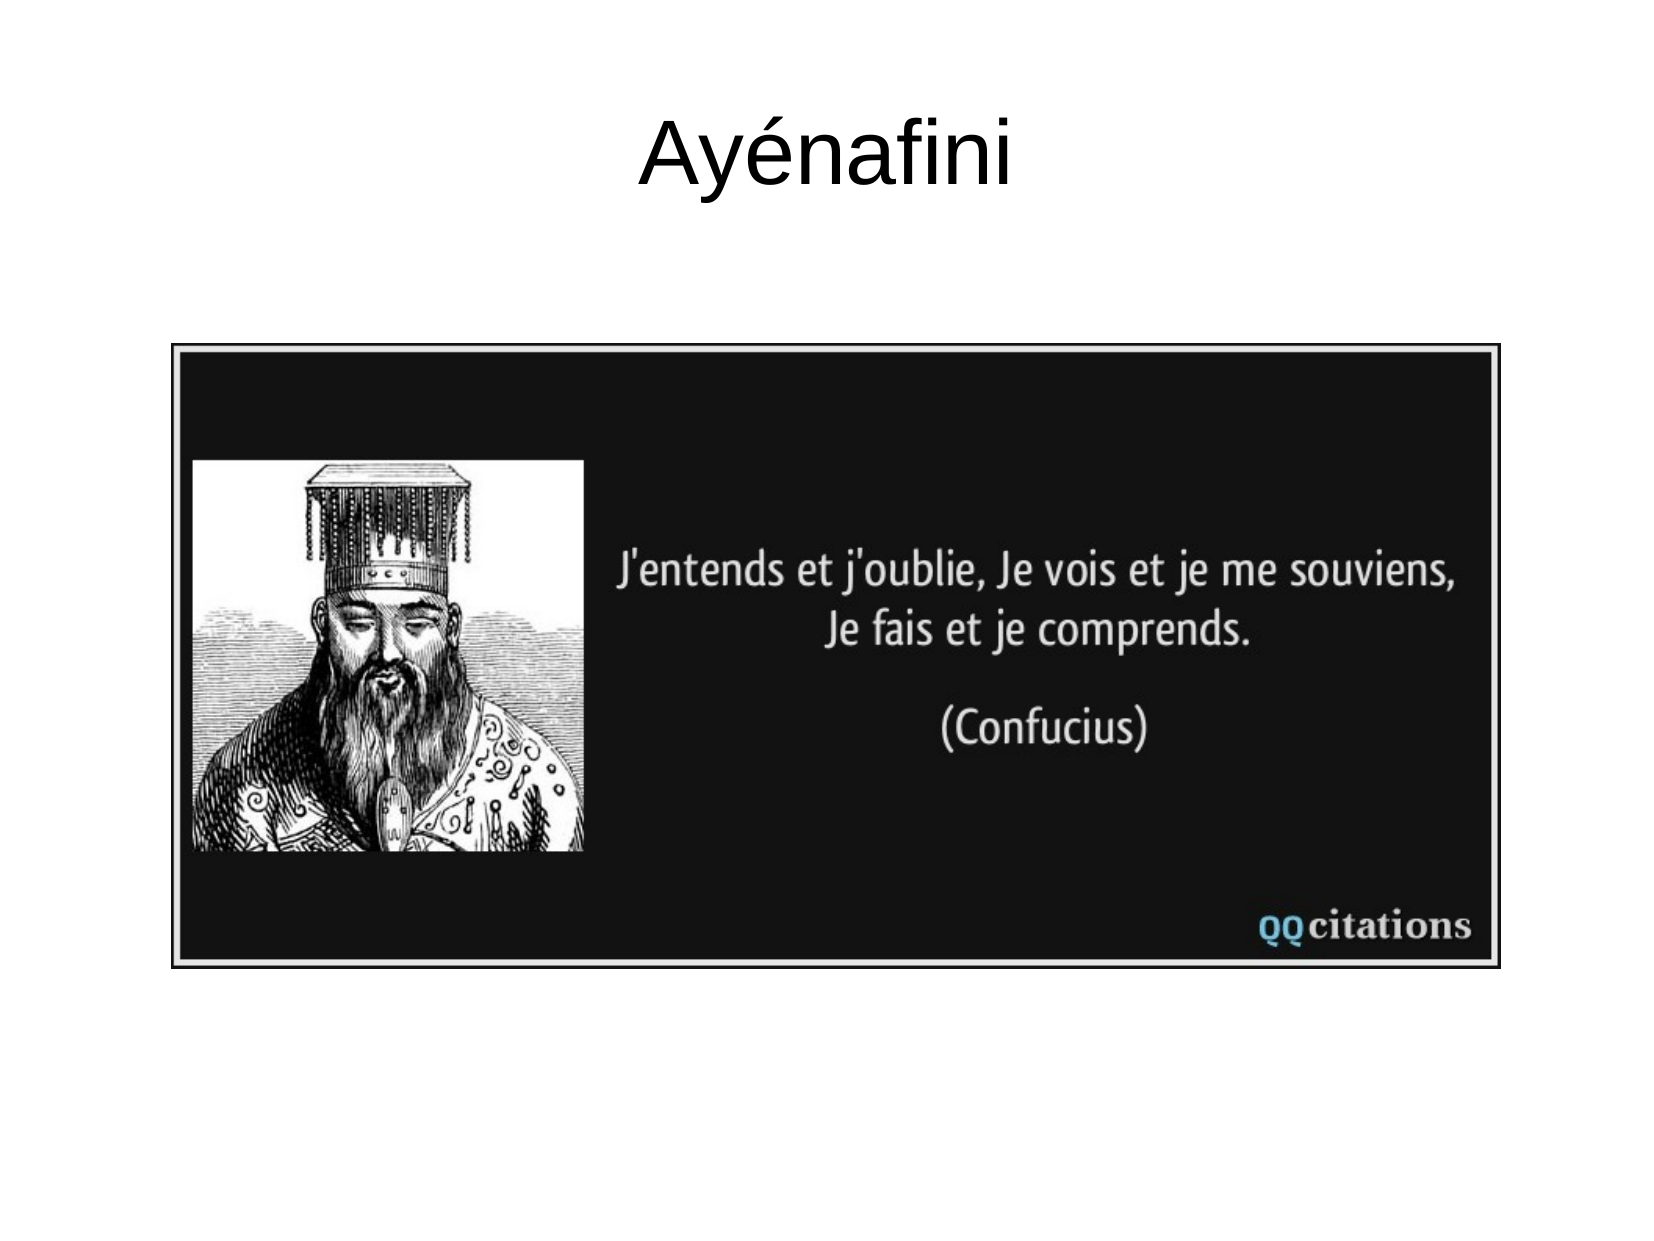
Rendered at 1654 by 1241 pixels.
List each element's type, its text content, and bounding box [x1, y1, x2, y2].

picture [171, 343, 1501, 969]
title Ayénafini [82, 49, 1571, 257]
